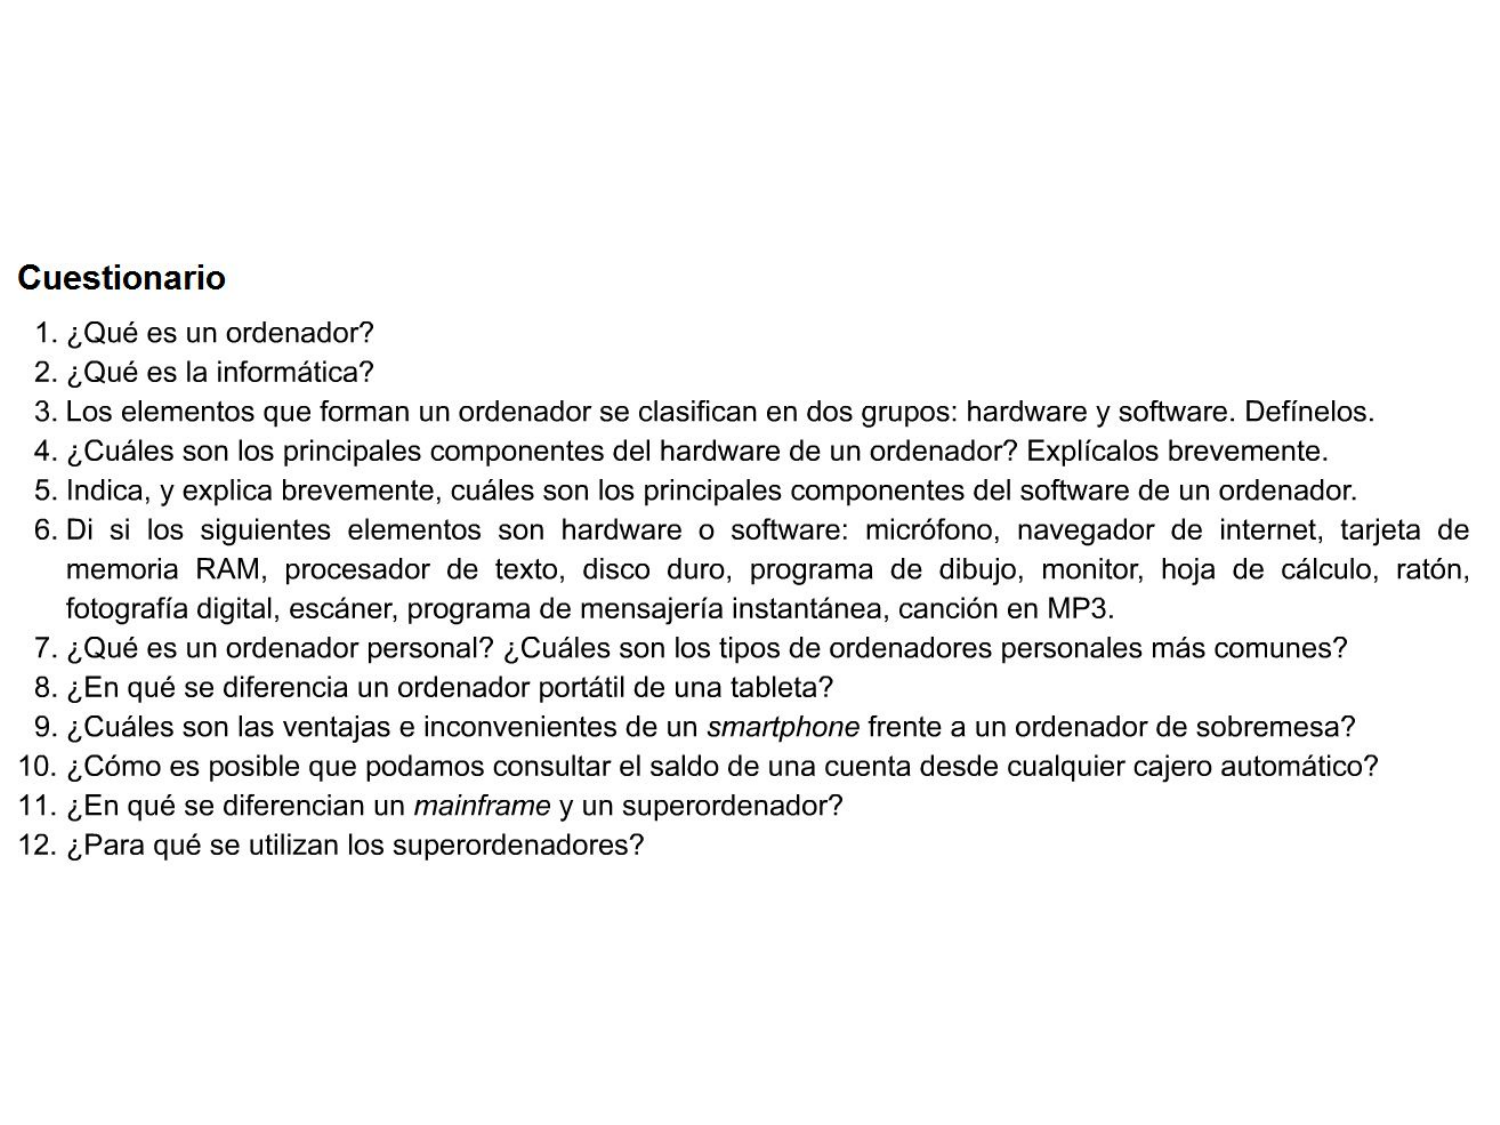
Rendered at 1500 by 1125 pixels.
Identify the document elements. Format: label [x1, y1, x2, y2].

picture [0, 245, 1500, 880]
